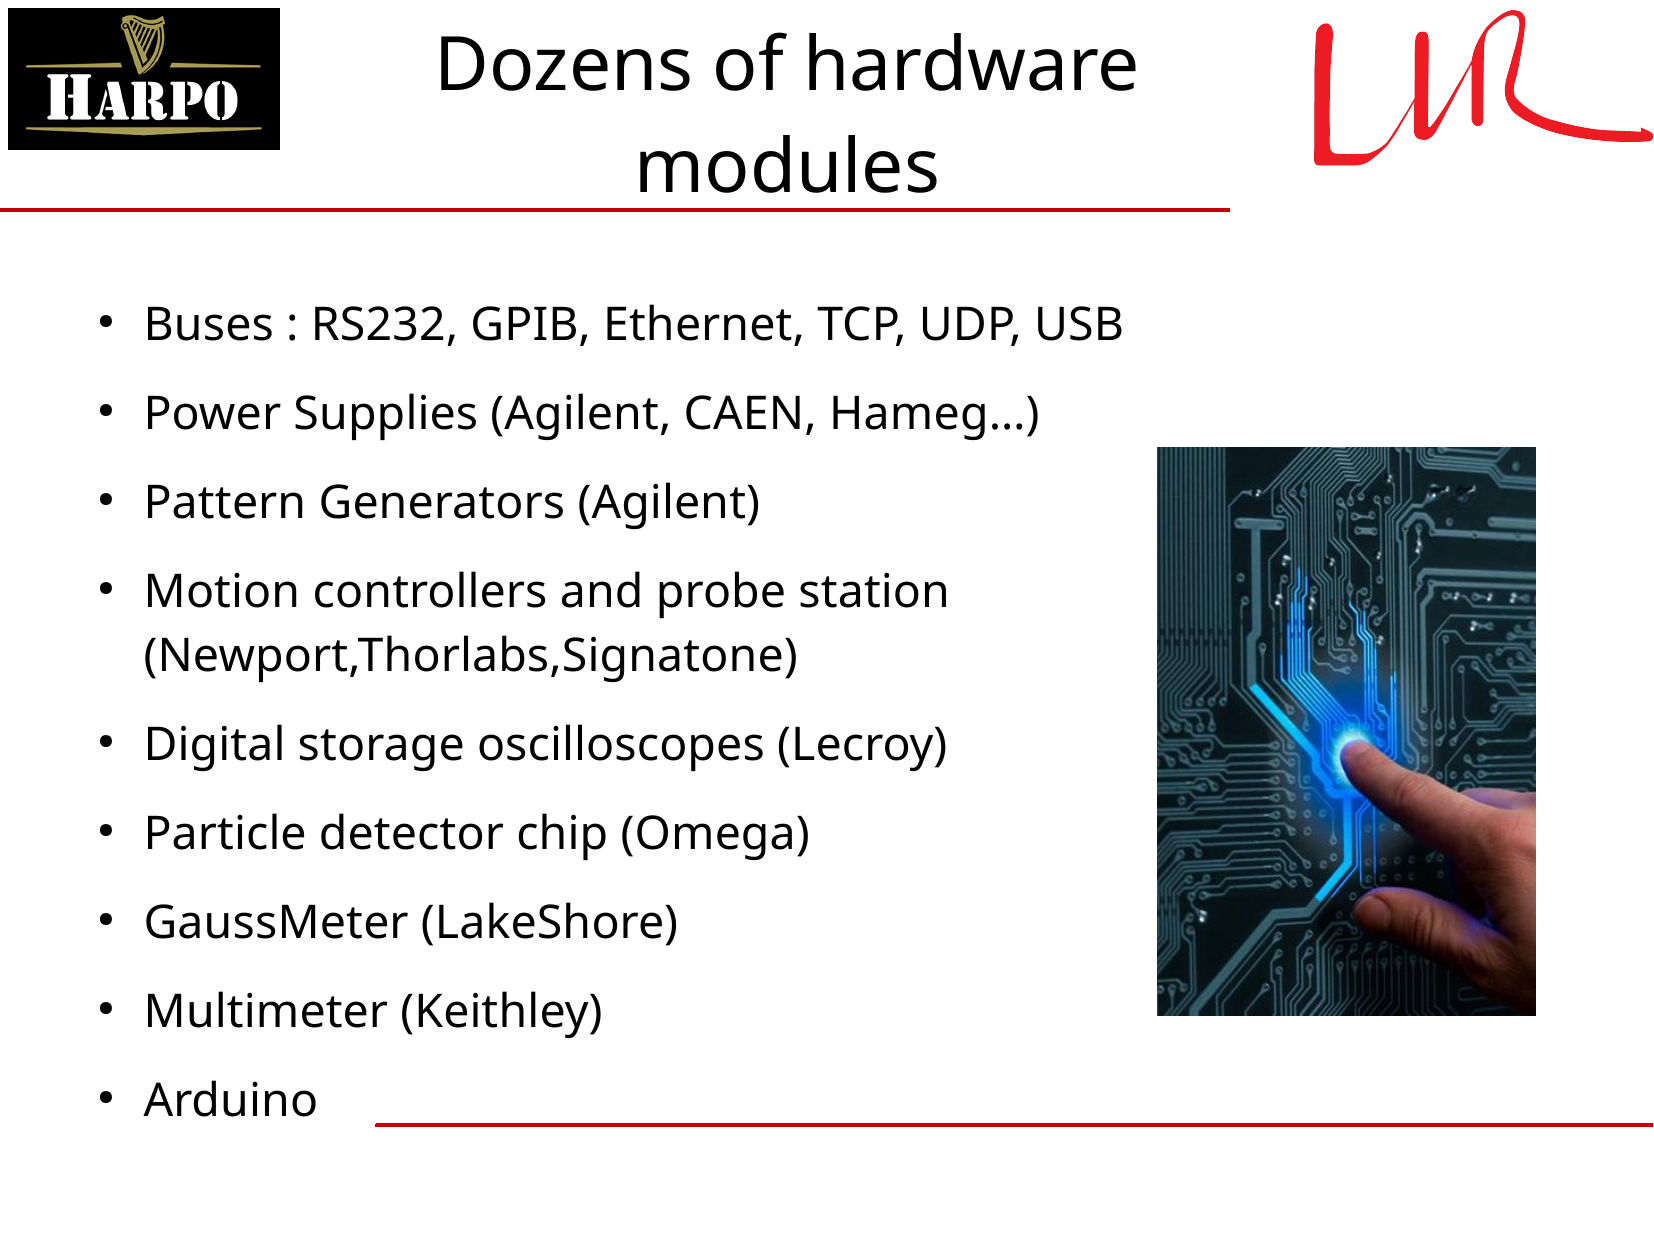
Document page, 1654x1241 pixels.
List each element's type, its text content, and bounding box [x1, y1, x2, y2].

picture [1314, 10, 1653, 166]
picture [8, 8, 280, 150]
list Buses : RS232, GPIB, Ethernet, TCP, UDP, USB Power Supplies (Agilent, CAEN, Hameg…) Pattern Generators (Agilent) Motion controllers and probe station (Newport,Thorlabs,Signatone) Digital storage oscilloscopes (Lecroy) Particle detector chip (Omega) GaussMeter (LakeShore) Multimeter (Keithley) Arduino [82, 290, 1300, 1134]
picture [1157, 447, 1536, 1016]
title Dozens of hardware modules [285, 15, 1291, 211]
